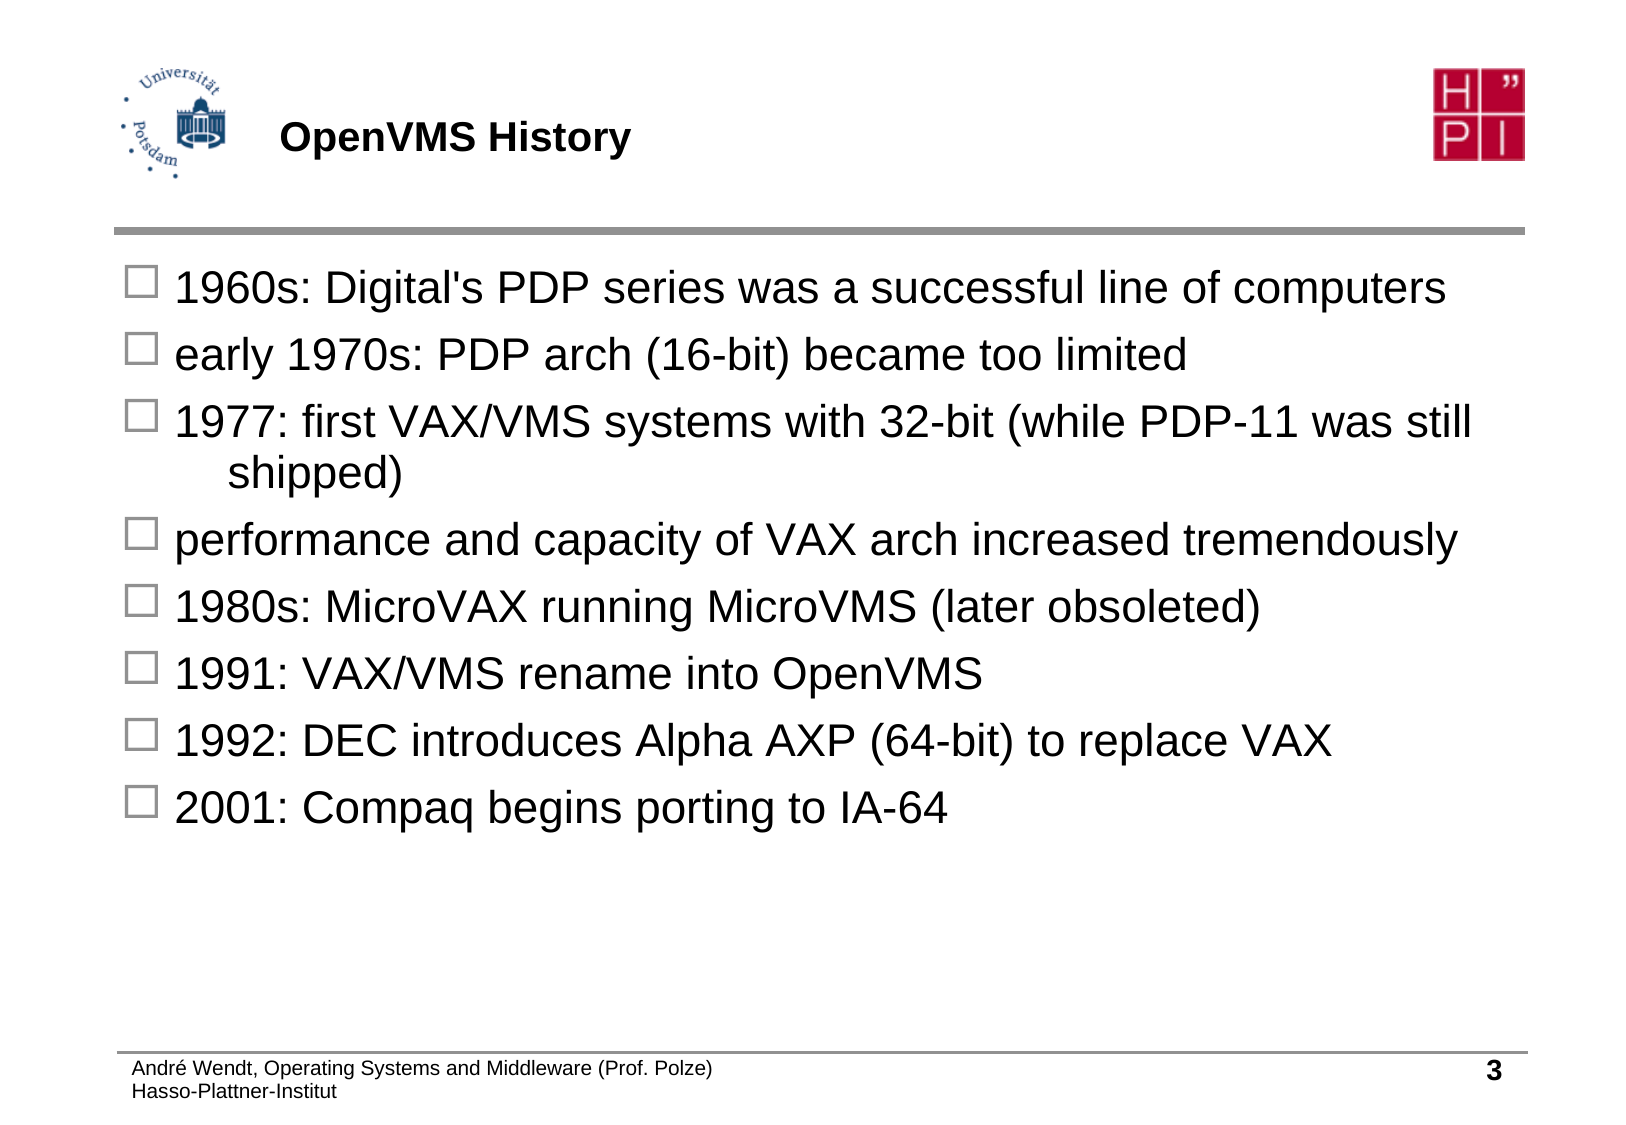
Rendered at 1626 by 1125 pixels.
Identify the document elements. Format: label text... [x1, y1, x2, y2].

picture [1433, 68, 1525, 161]
picture [121, 68, 226, 179]
title OpenVMS History [279, 68, 1390, 207]
list 1960s: Digital's PDP series was a successful line of computers early 1970s: PDP arch (16-bit) became too limited 1977: first VAX/VMS systems with 32-bit (while PDP-11 was still shipped) performance and capacity of VAX arch increased tremendously 1980s: MicroVAX running MicroVMS (later obsoleted) 1991: VAX/VMS rename into OpenVMS 1992: DEC introduces Alpha AXP (64-bit) to replace VAX 2001: Compaq begins porting to IA-64 [121, 262, 1525, 1051]
